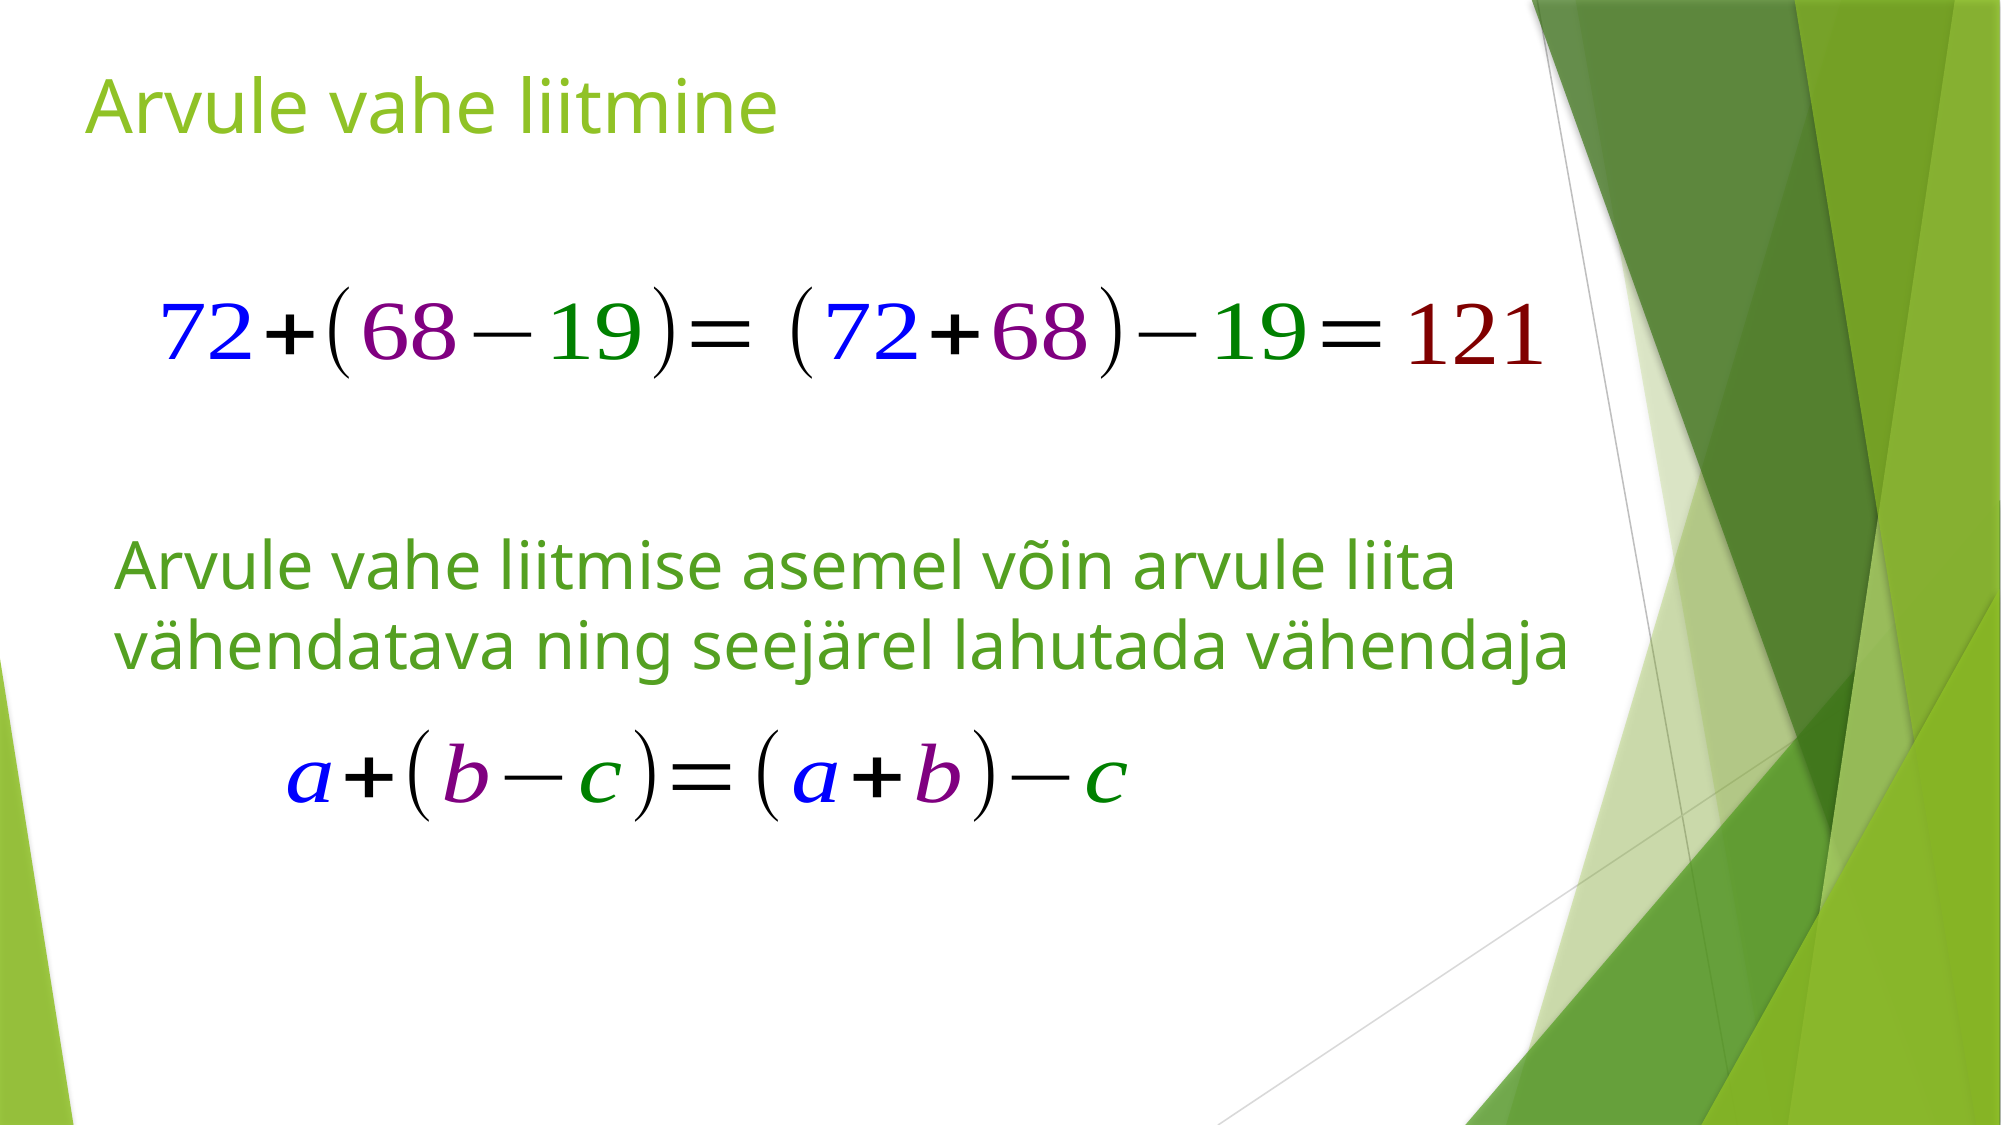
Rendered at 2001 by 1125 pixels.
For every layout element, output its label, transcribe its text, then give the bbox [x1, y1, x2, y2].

title Arvule vahe liitmine [70, 50, 1481, 268]
chart [272, 725, 1143, 827]
chart [147, 282, 773, 384]
text_box Arvule vahe liitmise asemel võin arvule liita vähendatava ning seejärel lahutada vähendaja [99, 515, 1588, 691]
chart [774, 282, 1558, 384]
